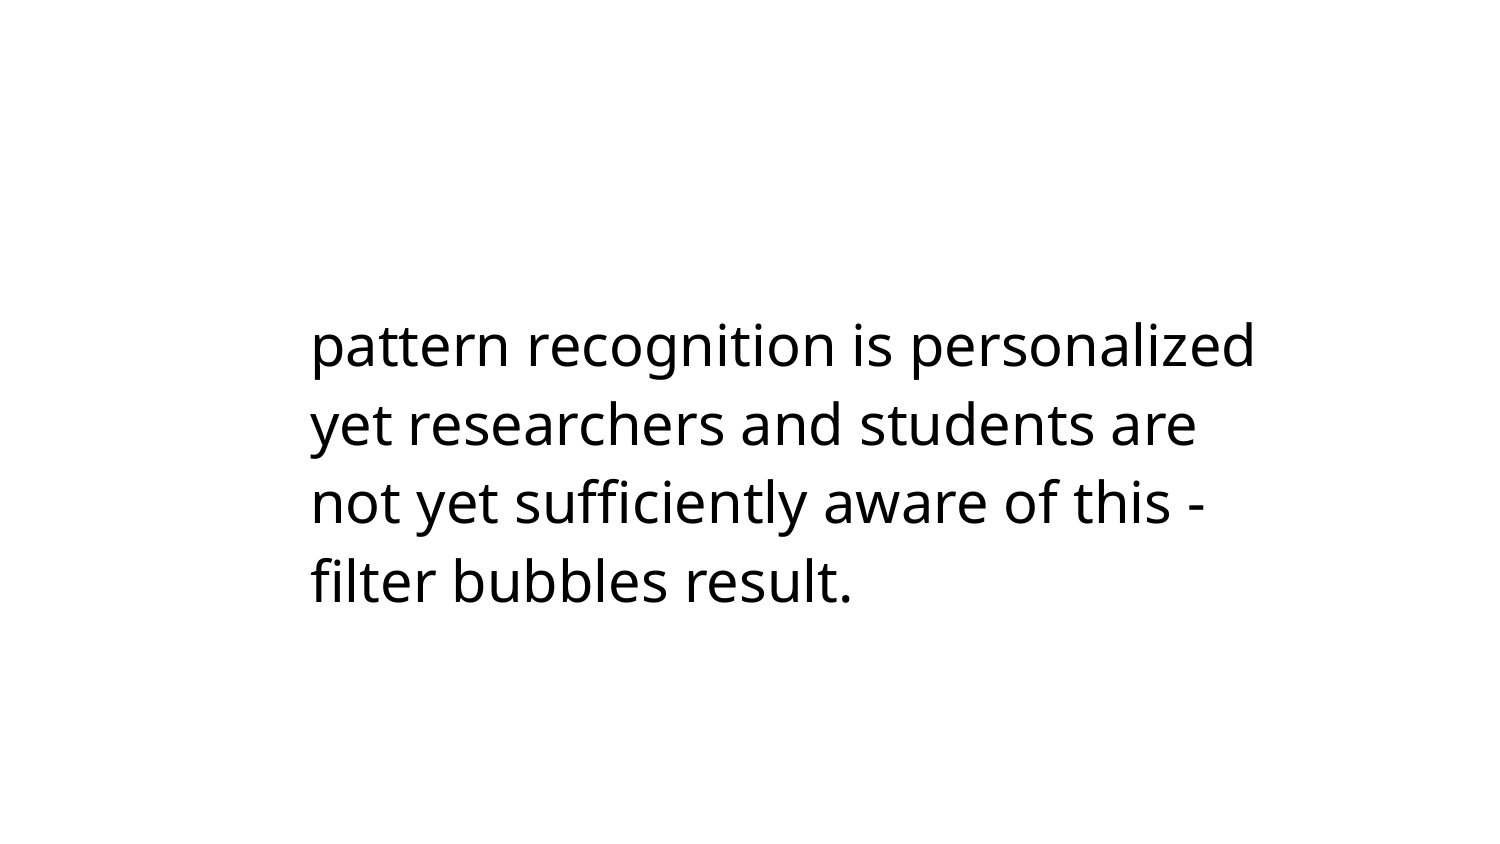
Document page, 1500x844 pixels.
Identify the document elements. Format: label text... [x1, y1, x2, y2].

title pattern recognition is personalized yet researchers and students are not yet sufficiently aware of this - filter bubbles result. [295, 208, 1281, 635]
